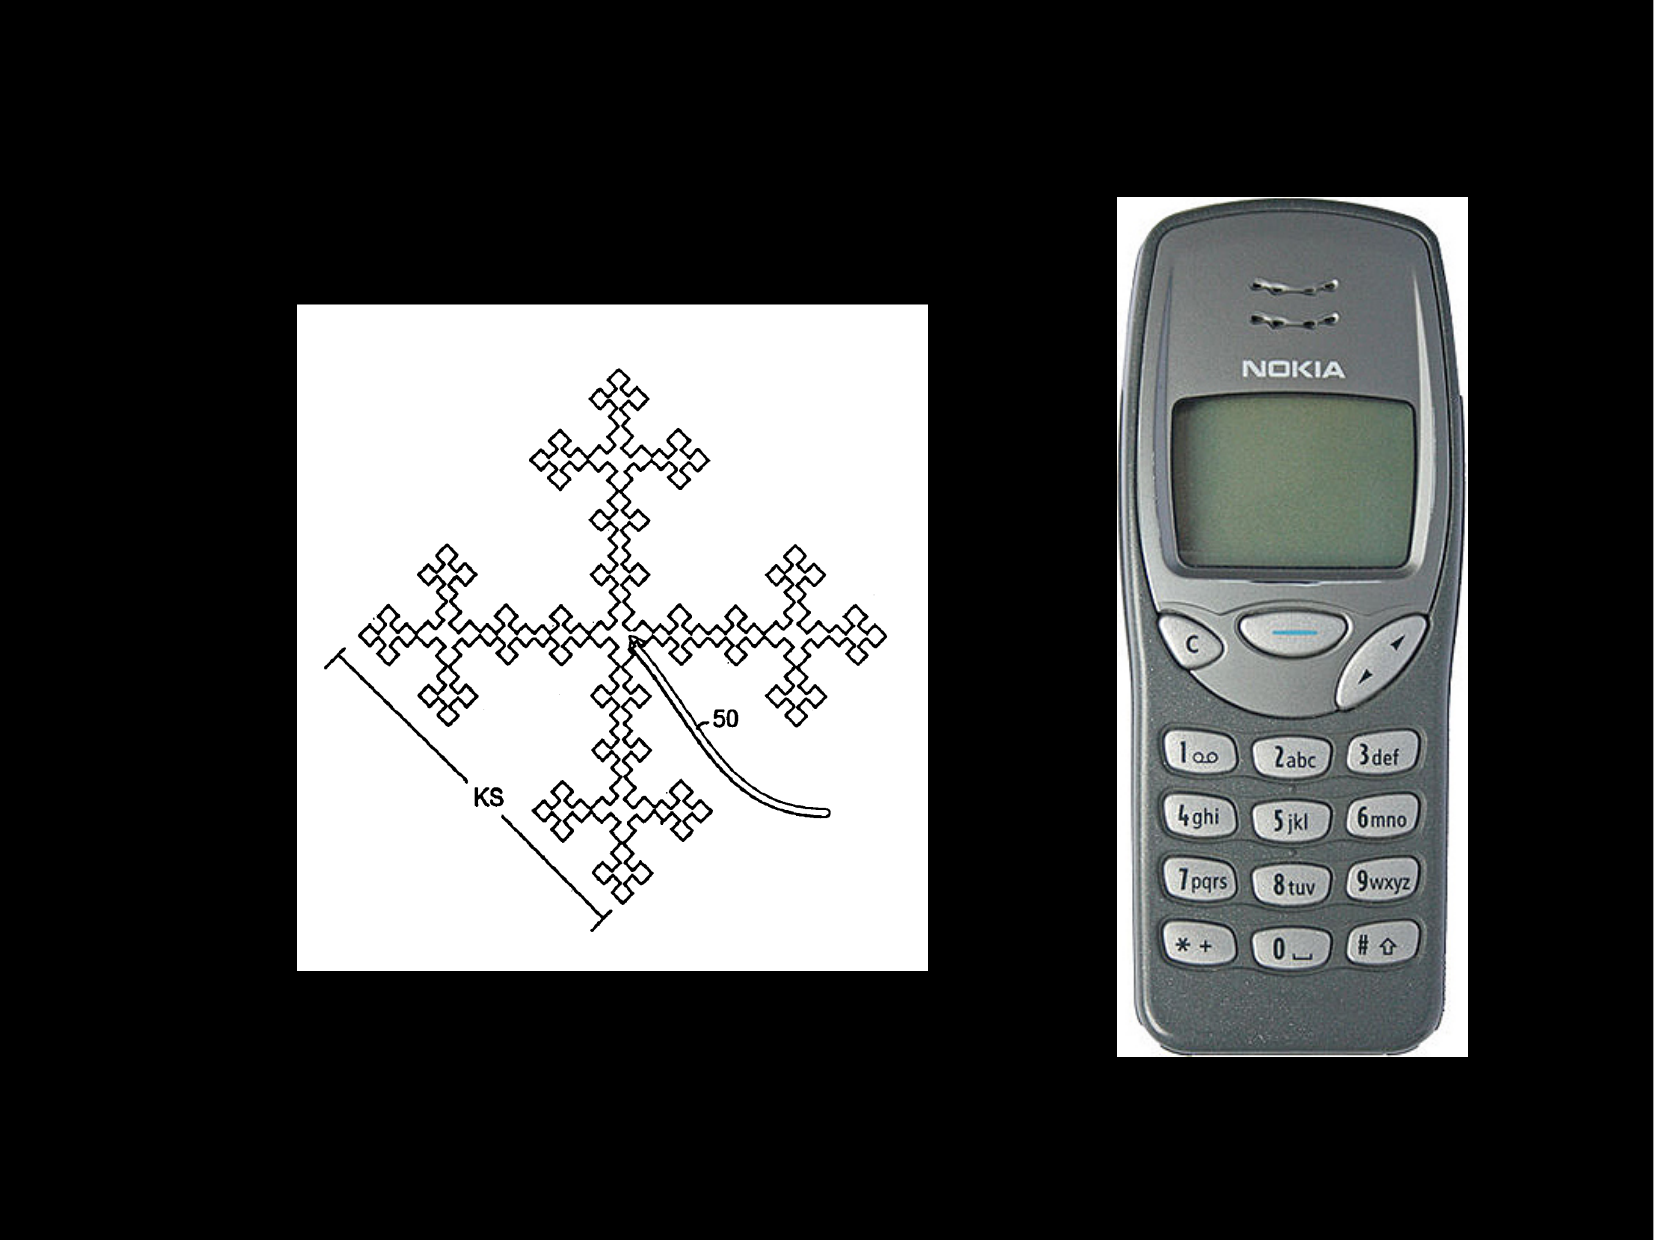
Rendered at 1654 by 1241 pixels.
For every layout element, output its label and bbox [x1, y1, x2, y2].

picture [296, 304, 928, 971]
picture [1117, 197, 1468, 1058]
